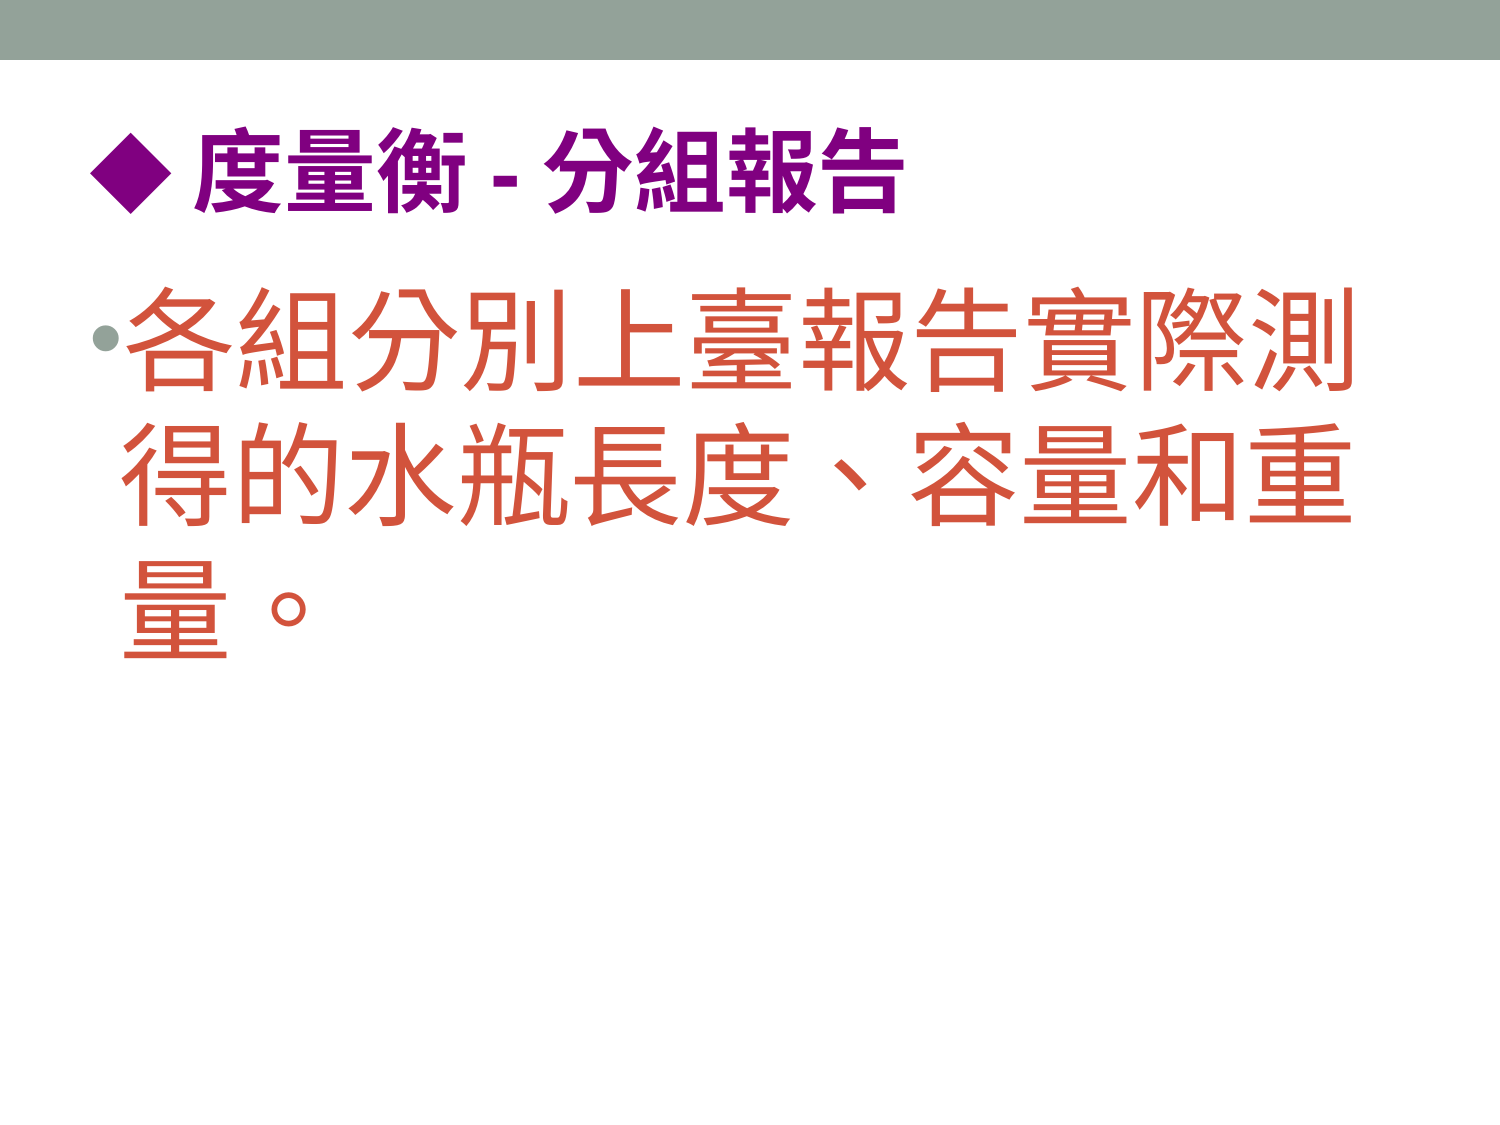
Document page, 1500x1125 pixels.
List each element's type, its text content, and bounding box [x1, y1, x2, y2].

list 各組分別上臺報告實際測得的水瓶長度、容量和重量。 [75, 262, 1426, 1063]
title ◆度量衡-分組報告 [75, 87, 1426, 250]
